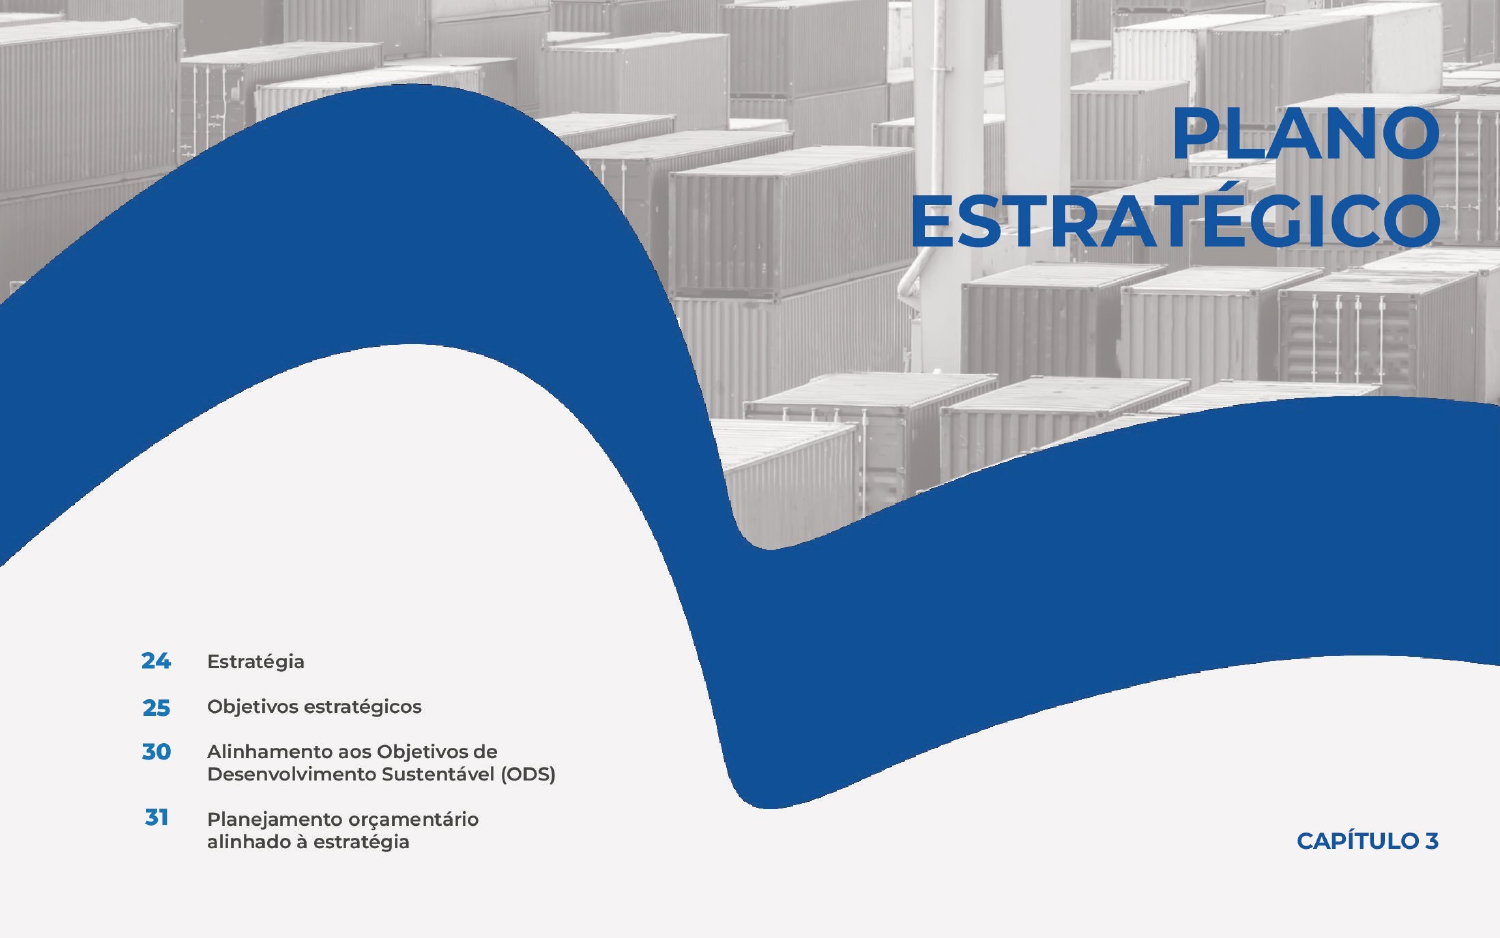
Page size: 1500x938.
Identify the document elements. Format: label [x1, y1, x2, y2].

text_box [0, 0, 1500, 938]
